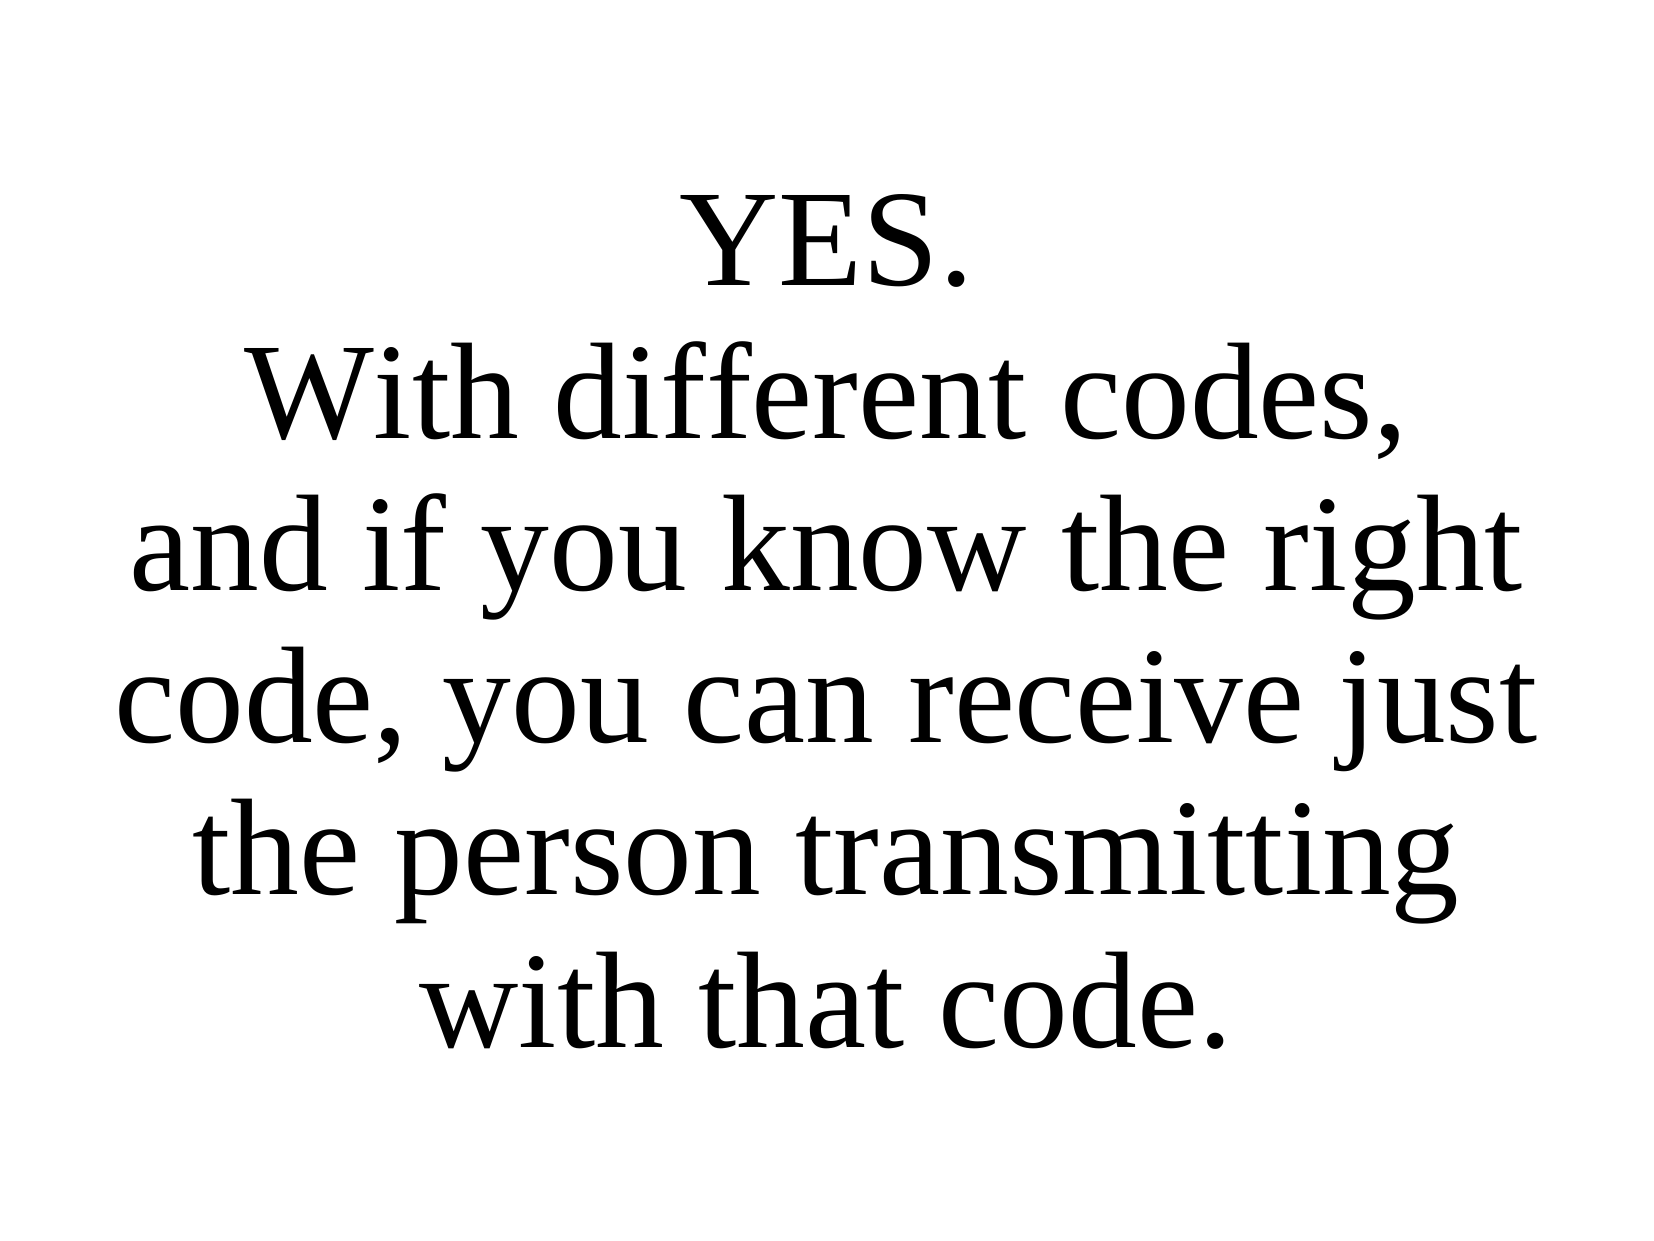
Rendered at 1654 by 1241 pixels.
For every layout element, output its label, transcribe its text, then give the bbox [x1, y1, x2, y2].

subtitle YES. With different codes, and if you know the right code, you can receive just the person transmitting with that code. [82, 88, 1571, 1152]
